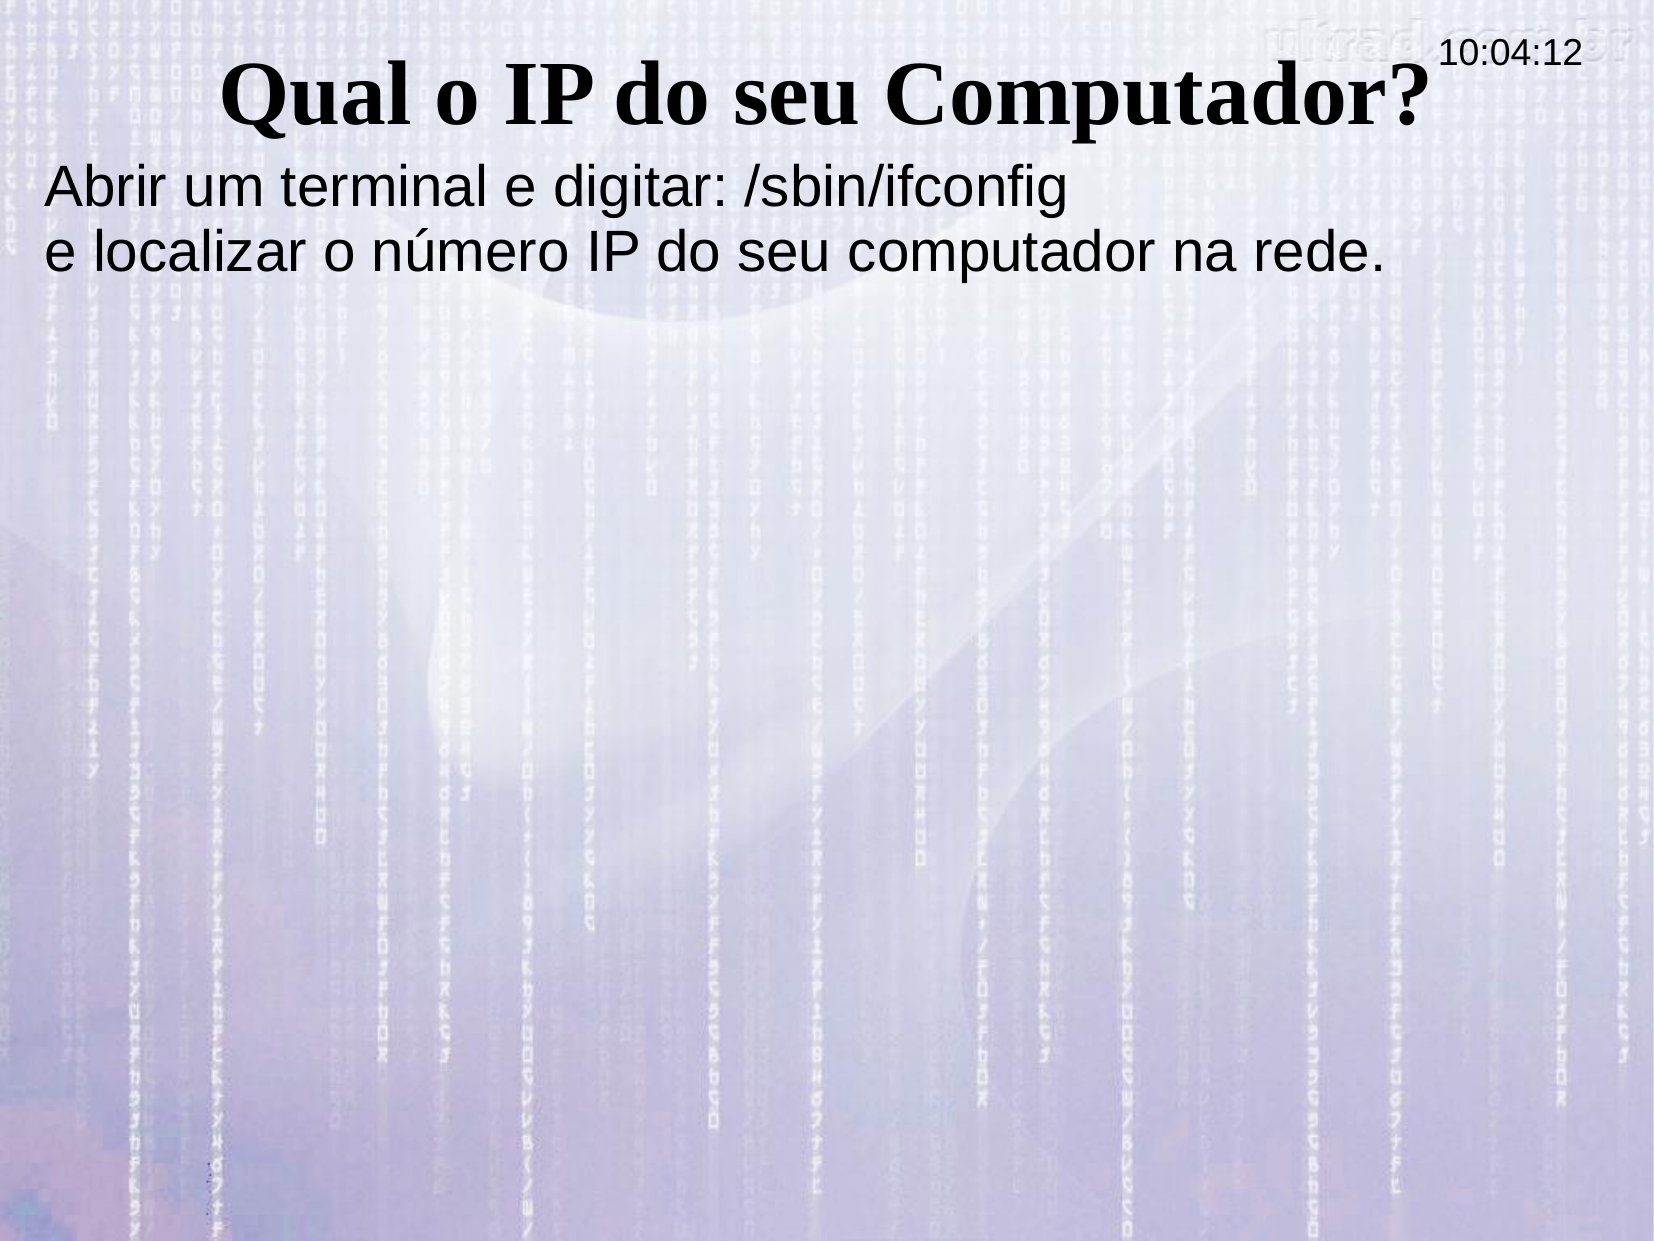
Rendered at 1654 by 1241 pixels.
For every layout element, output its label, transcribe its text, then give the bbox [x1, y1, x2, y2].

text_box Abrir um terminal e digitar: /sbin/ifconfig e localizar o número IP do seu computador na rede. [29, 146, 1625, 292]
text_box Qual o IP do seu Computador? [29, 35, 1625, 146]
picture [0, 0, 1654, 1241]
text_box 09:49:09 [1423, 23, 1631, 94]
